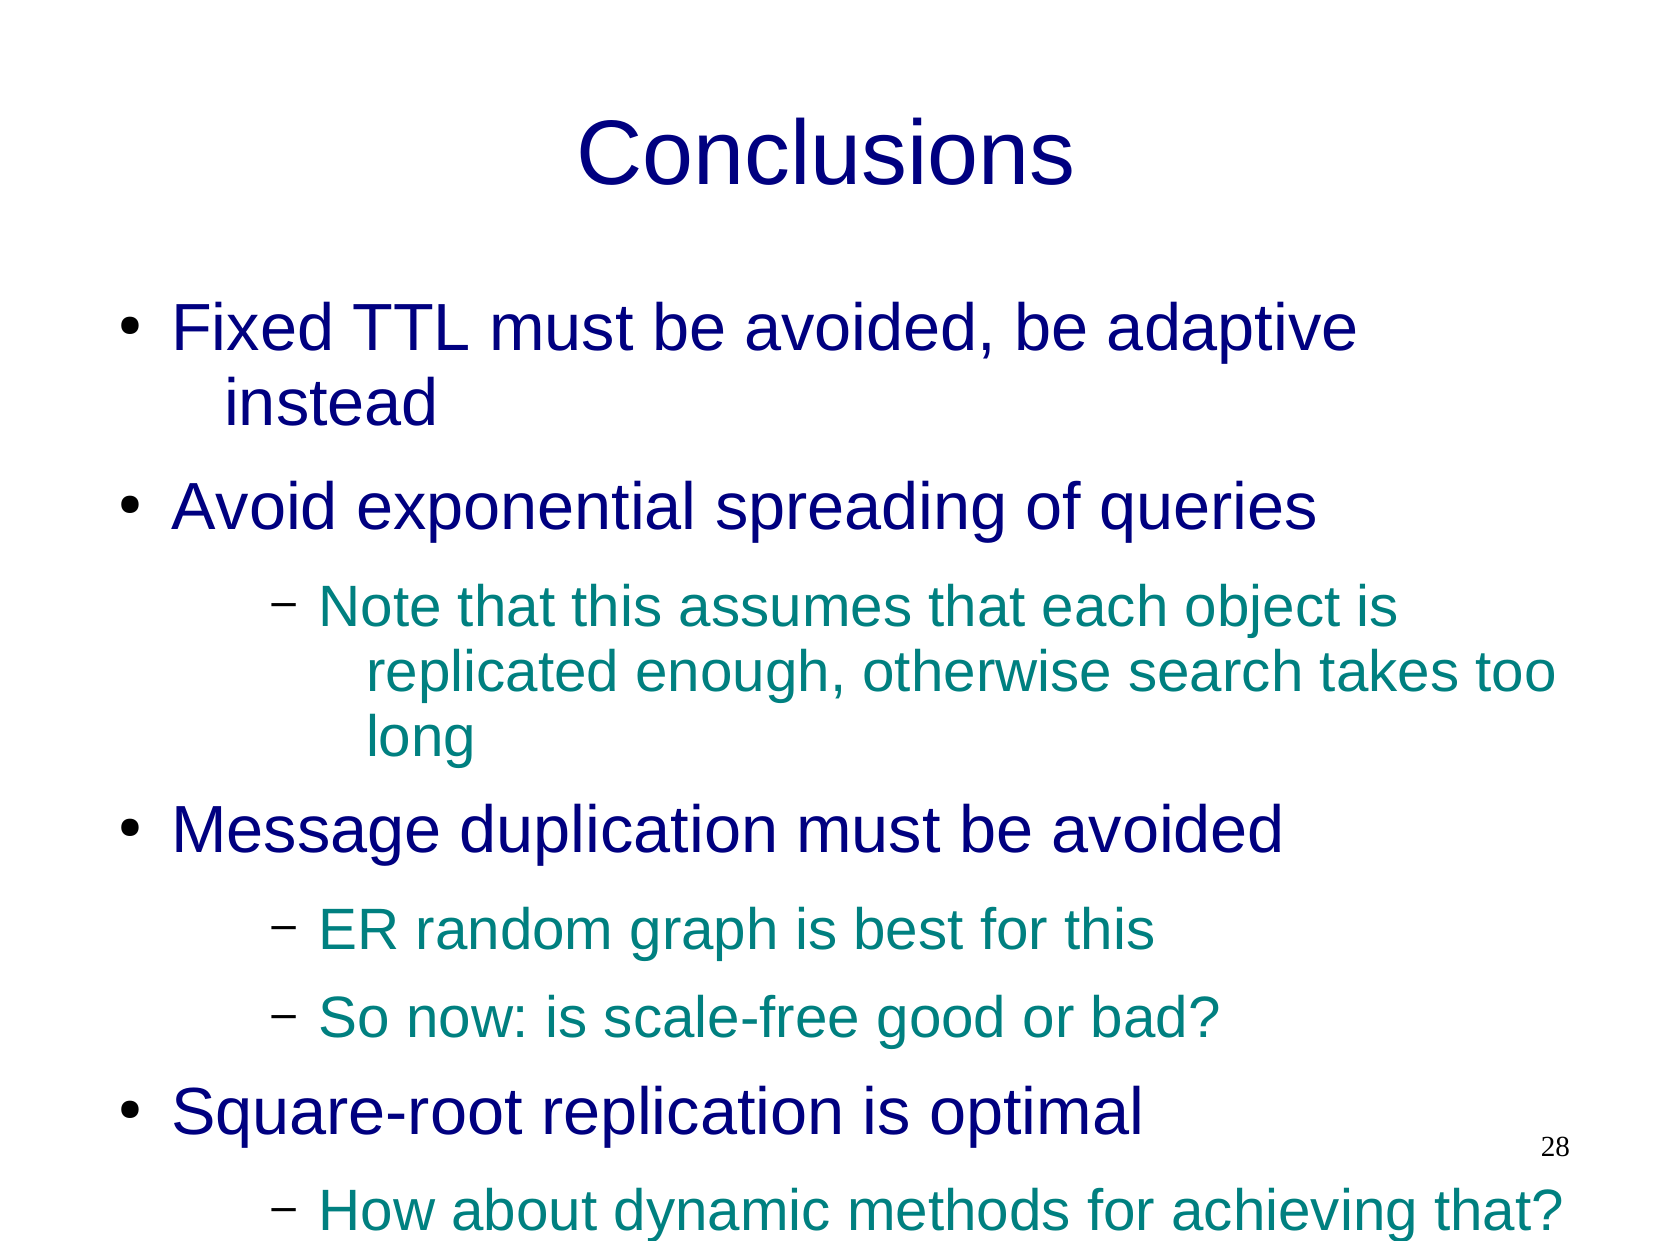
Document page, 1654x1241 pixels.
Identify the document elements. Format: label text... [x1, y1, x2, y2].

title Conclusions [82, 49, 1571, 257]
list Fixed TTL must be avoided, be adaptive instead Avoid exponential spreading of queries Note that this assumes that each object is replicated enough, otherwise search takes too long Message duplication must be avoided ER random graph is best for this So now: is scale-free good or bad? Square-root replication is optimal How about dynamic methods for achieving that? [82, 290, 1571, 1179]
